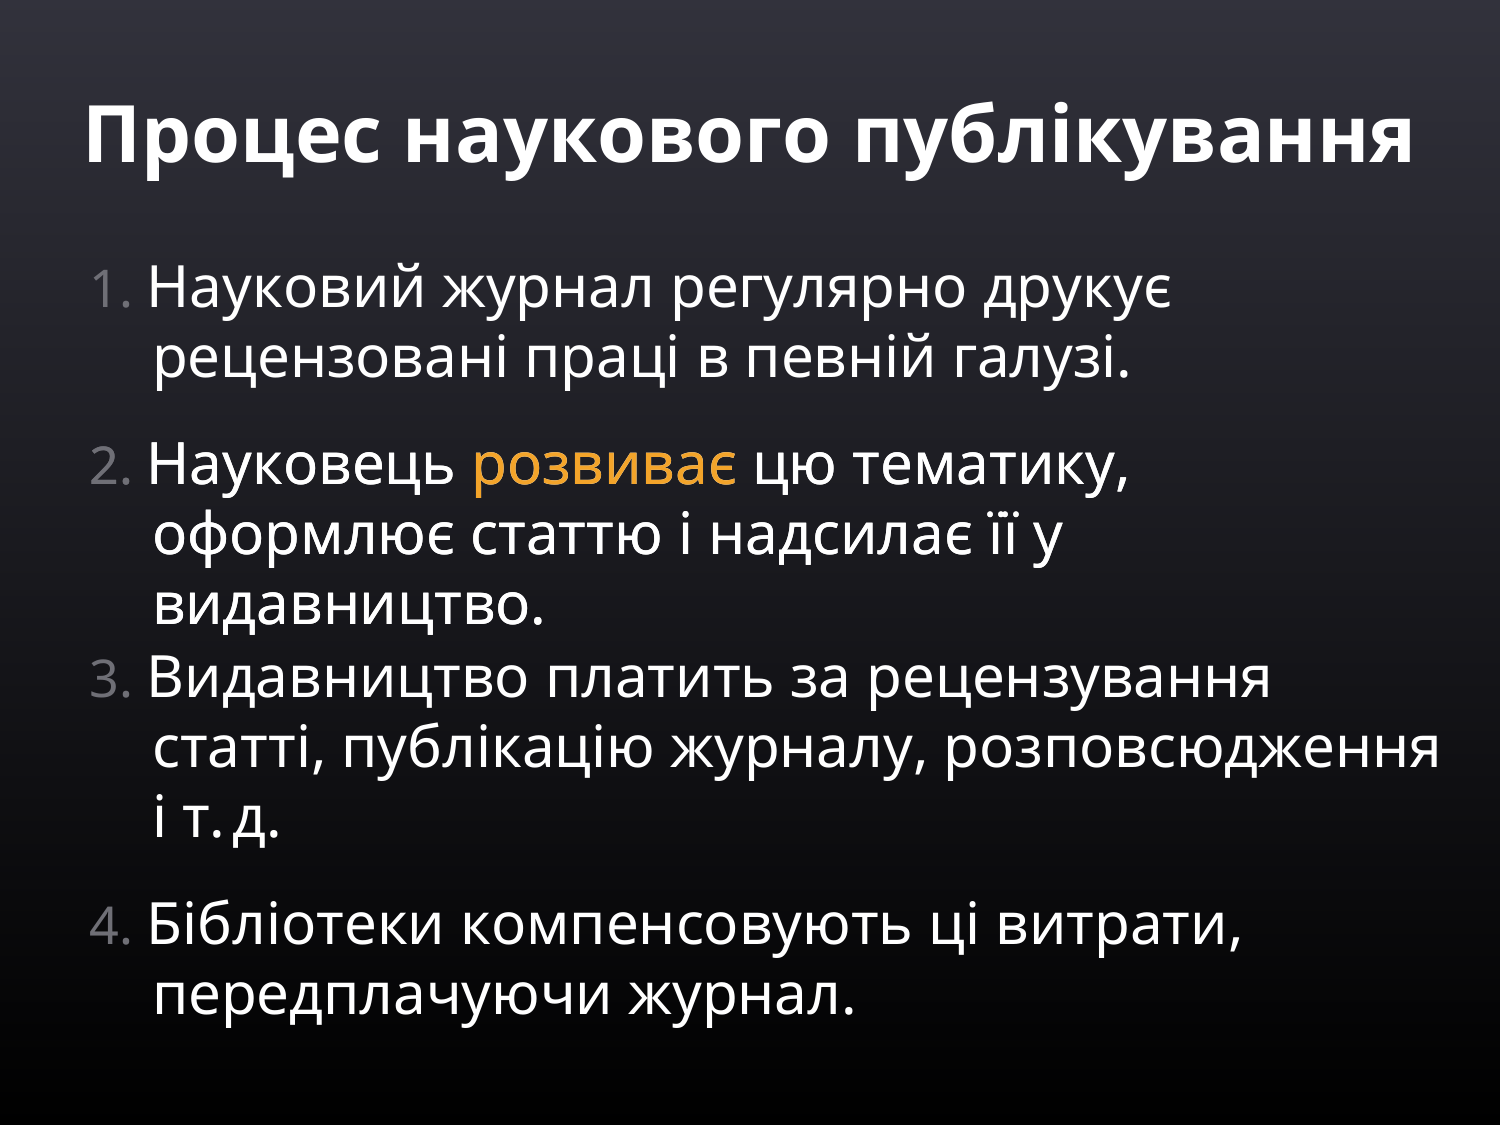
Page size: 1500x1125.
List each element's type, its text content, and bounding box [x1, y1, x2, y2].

text_box 3. Видавництво платить за рецензування статті, публікацію журналу, розповсюдження і т. д. [74, 662, 1463, 826]
text_box 2. Науковець розвиває цю тематику, оформлює статтю і надсилає її у видавництво. [74, 450, 1463, 613]
title Процес наукового публікування [24, 28, 1476, 234]
text_box 4. Бібліотеки компенсовують ці витрати, передплачуючи журнал. [74, 874, 1463, 1038]
text_box 1. Науковий журнал регулярно друкує рецензовані праці в певній галузі. [74, 237, 1463, 400]
